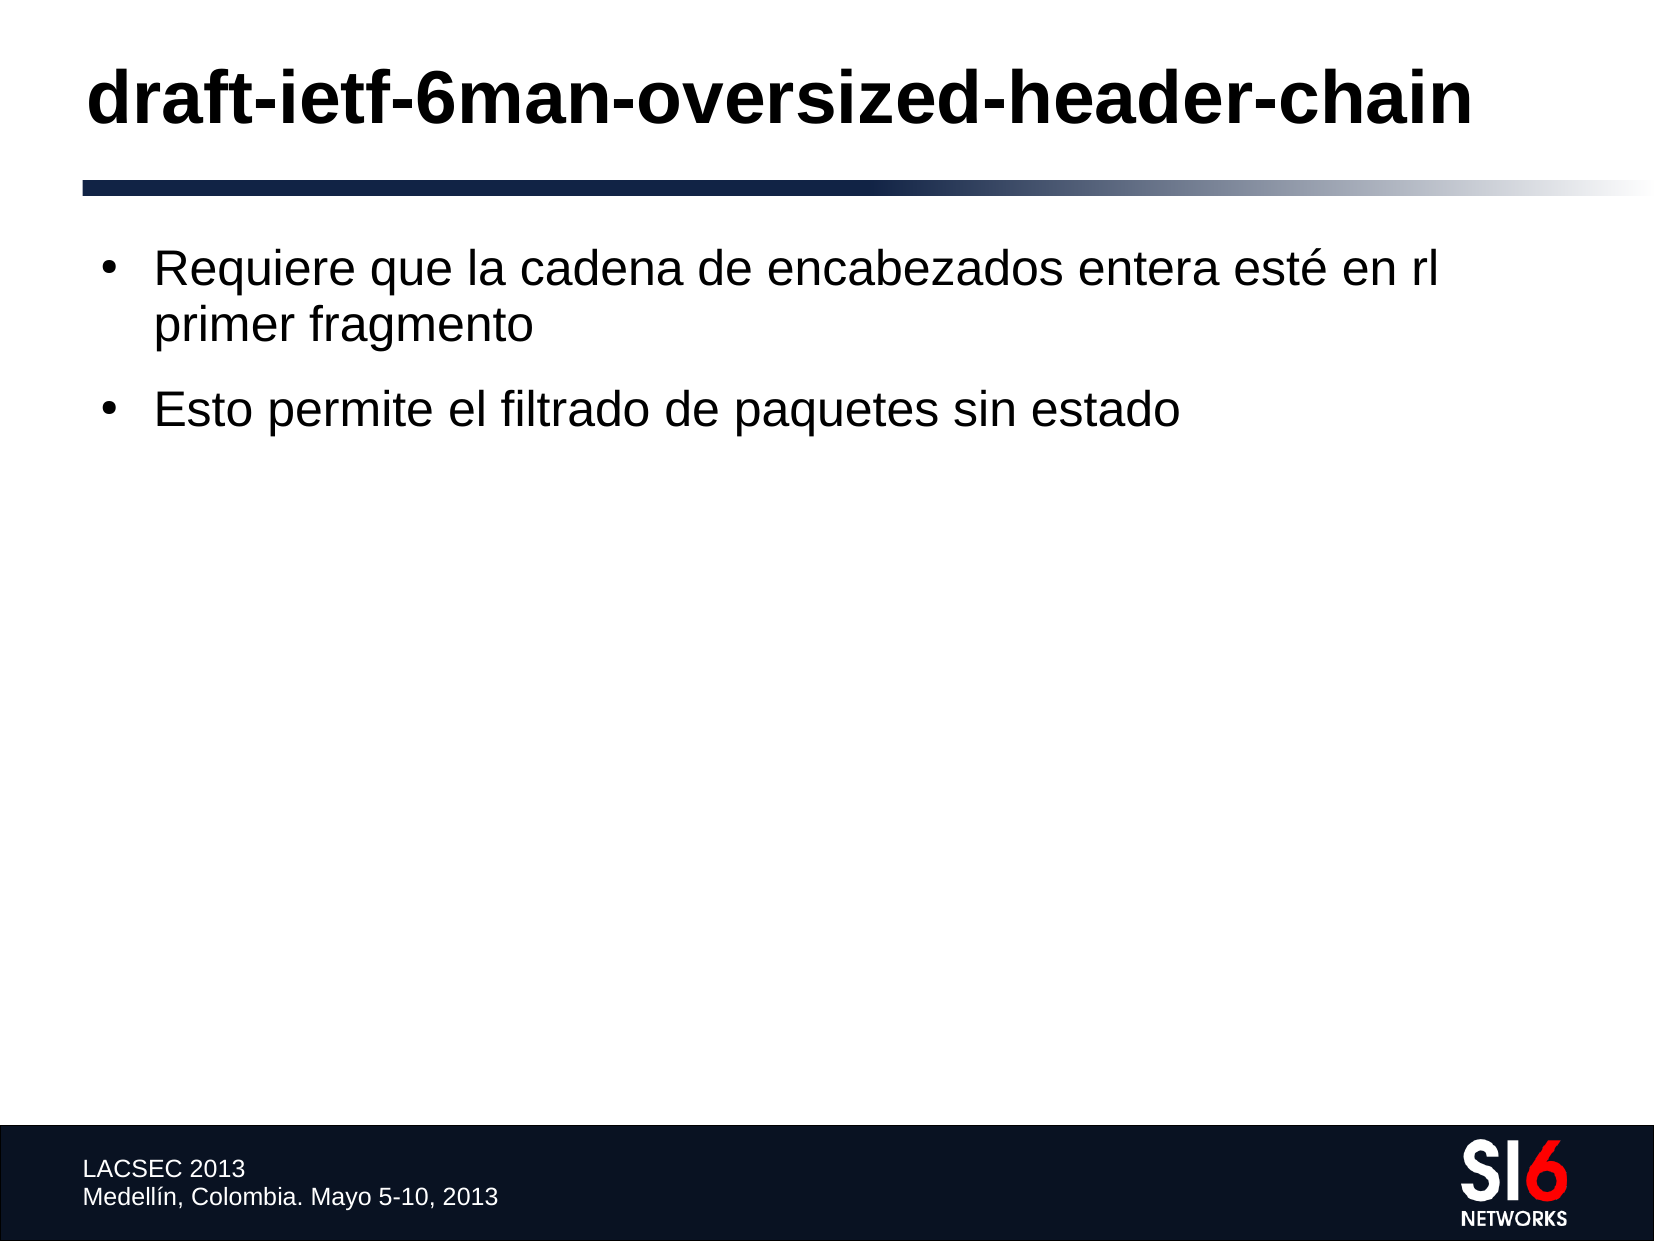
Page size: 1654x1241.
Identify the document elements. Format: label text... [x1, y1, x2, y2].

title draft-ietf-6man-oversized-header-chain [86, 30, 1576, 166]
picture [1461, 1139, 1567, 1226]
list Requiere que la cadena de encabezados entera esté en rl primer fragmento Esto permite el filtrado de paquetes sin estado [82, 240, 1571, 1059]
